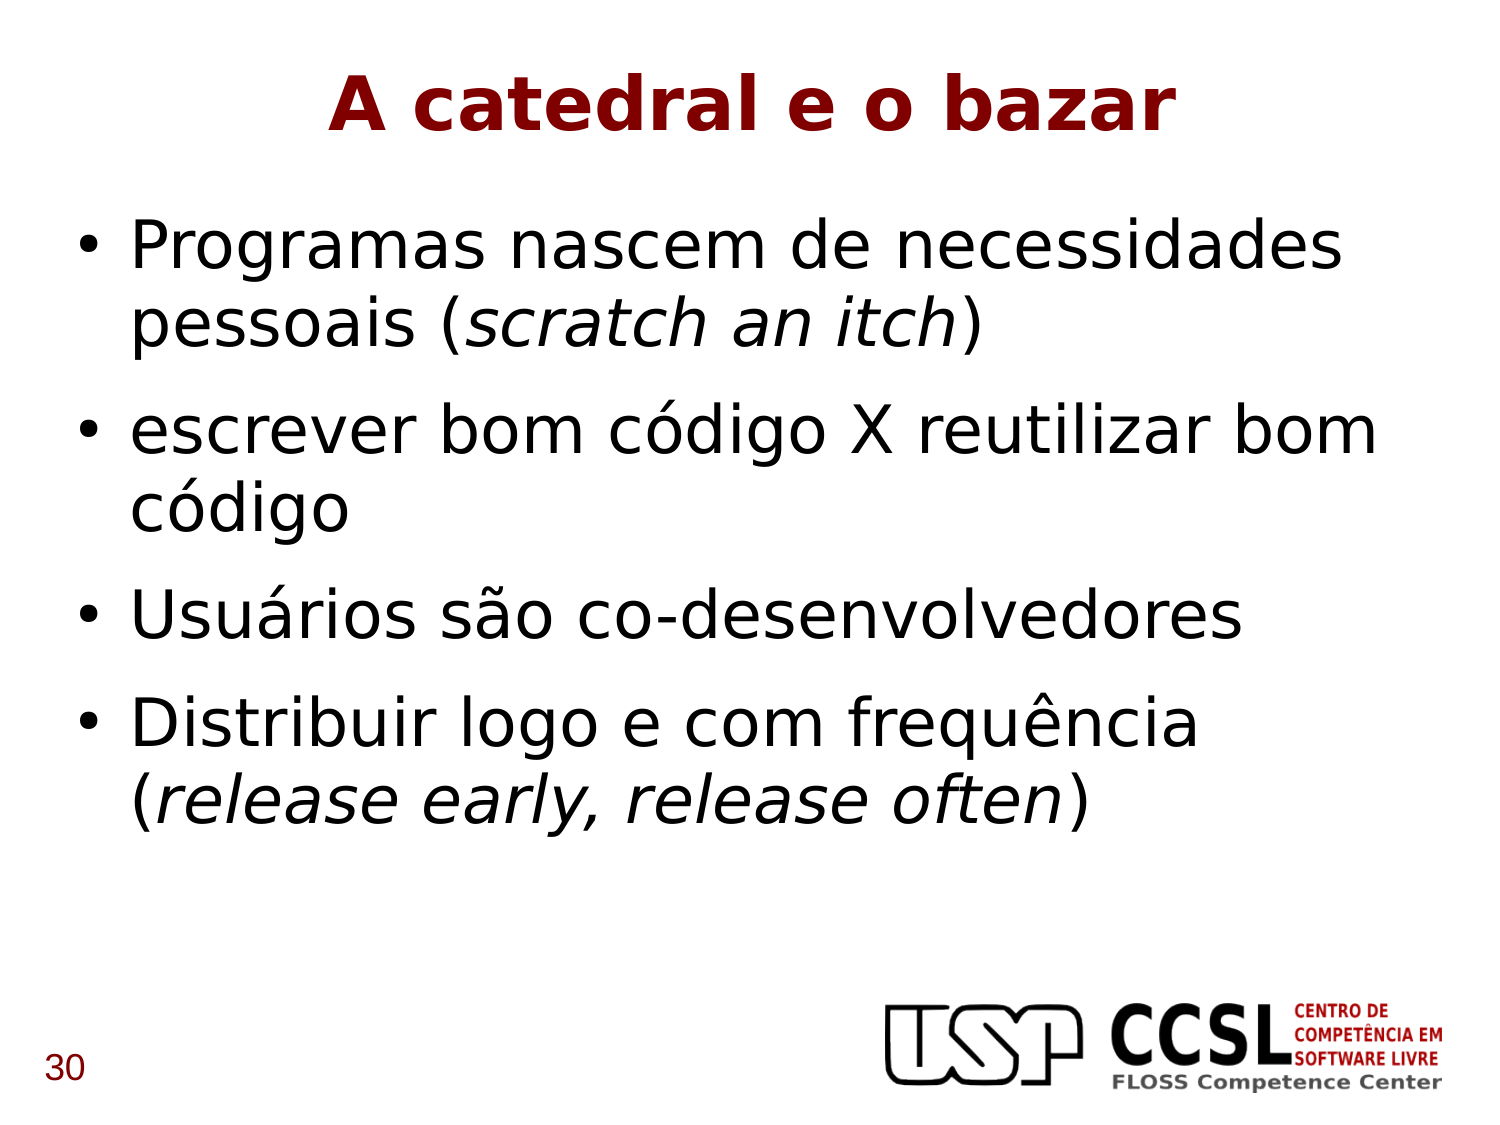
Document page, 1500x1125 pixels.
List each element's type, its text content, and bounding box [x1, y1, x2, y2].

picture [885, 1003, 1442, 1093]
list Programas nascem de necessidades pessoais (scratch an itch) escrever bom código X reutilizar bom código Usuários são co-desenvolvedores Distribuir logo e com frequência (release early, release often) [59, 206, 1447, 950]
title A catedral e o bazar [59, 29, 1447, 180]
